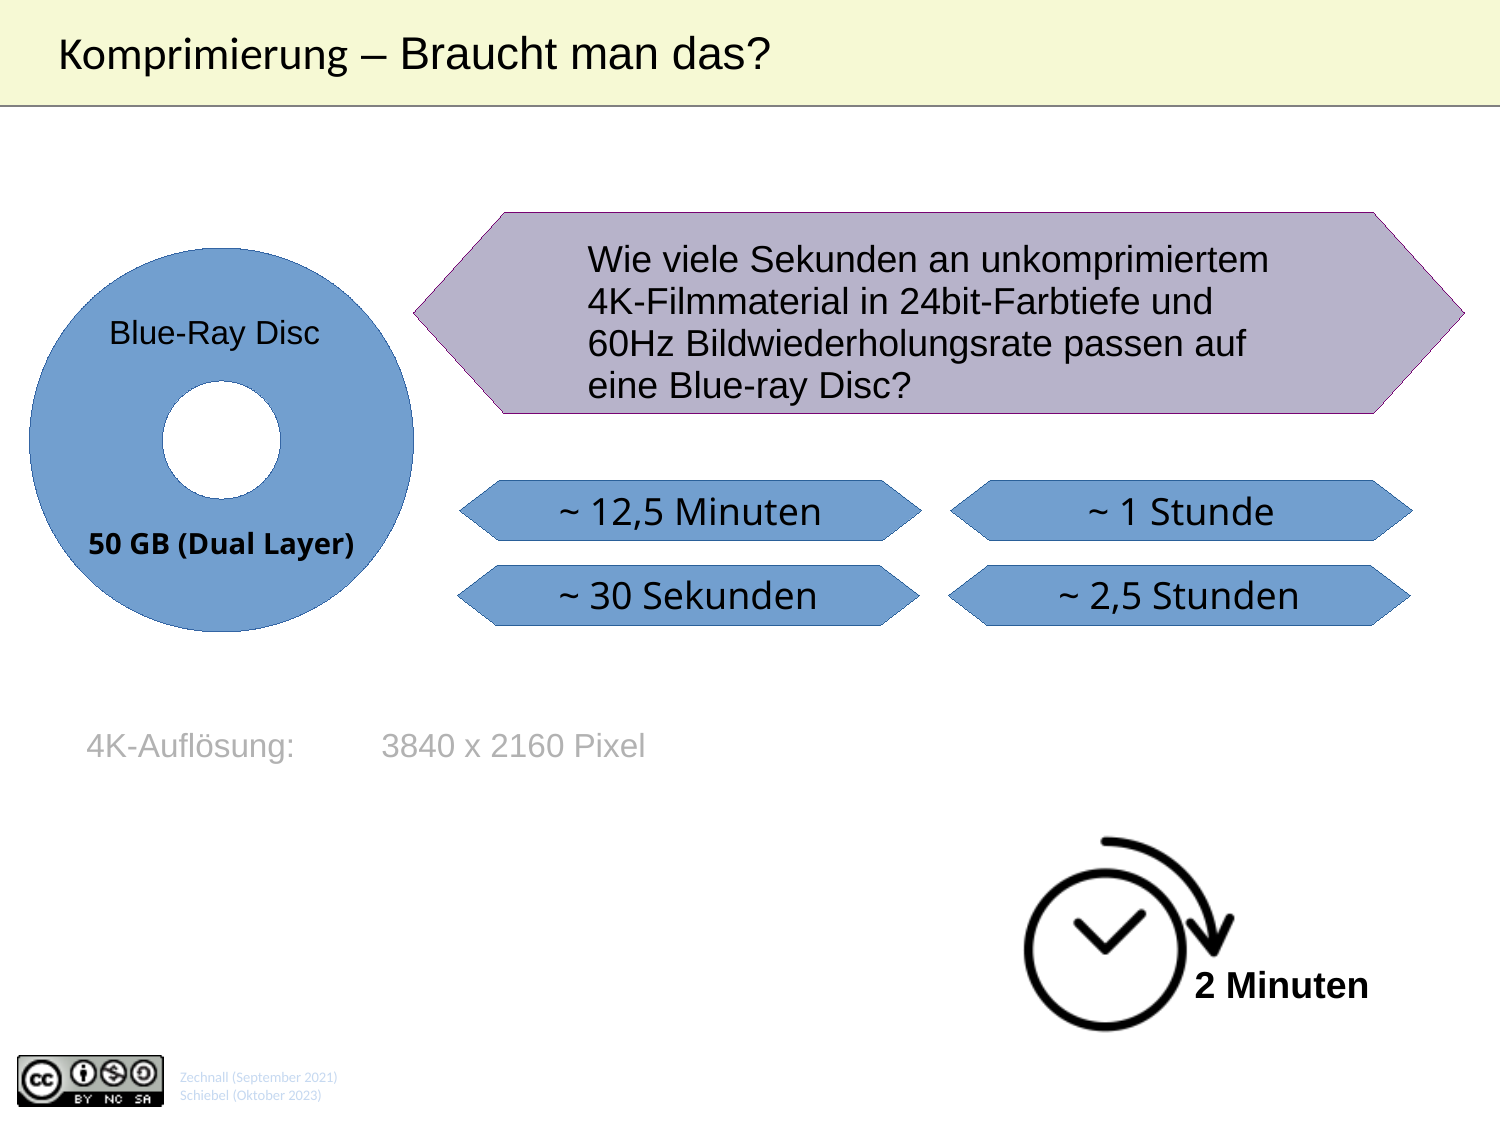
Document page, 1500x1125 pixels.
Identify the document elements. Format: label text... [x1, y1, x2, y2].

text_box ~ 30 Sekunden [457, 565, 920, 626]
text_box ~ 2,5 Stunden [948, 565, 1411, 626]
text_box 2 Minuten [1179, 956, 1406, 1014]
text_box ~ 1 Stunde [950, 480, 1413, 541]
text_box Wie viele Sekunden an unkomprimiertem 4K-Filmmaterial in 24bit-Farbtiefe und 60Hz Bildwiederholungsrate passen auf eine Blue-ray Disc? [572, 231, 1315, 420]
picture [17, 1055, 164, 1107]
text_box 4K-Auflösung: 3840 x 2160 Pixel [71, 720, 662, 773]
text_box ~ 12,5 Minuten [459, 480, 922, 541]
text_box Blue-Ray Disc [94, 307, 347, 394]
text_box [29, 248, 414, 543]
text_box [413, 212, 1465, 414]
text_box [81, 571, 362, 632]
text_box 50 GB (Dual Layer) [59, 516, 384, 571]
picture [1021, 826, 1238, 1043]
title Komprimierung – Braucht man das? [59, 0, 1182, 133]
